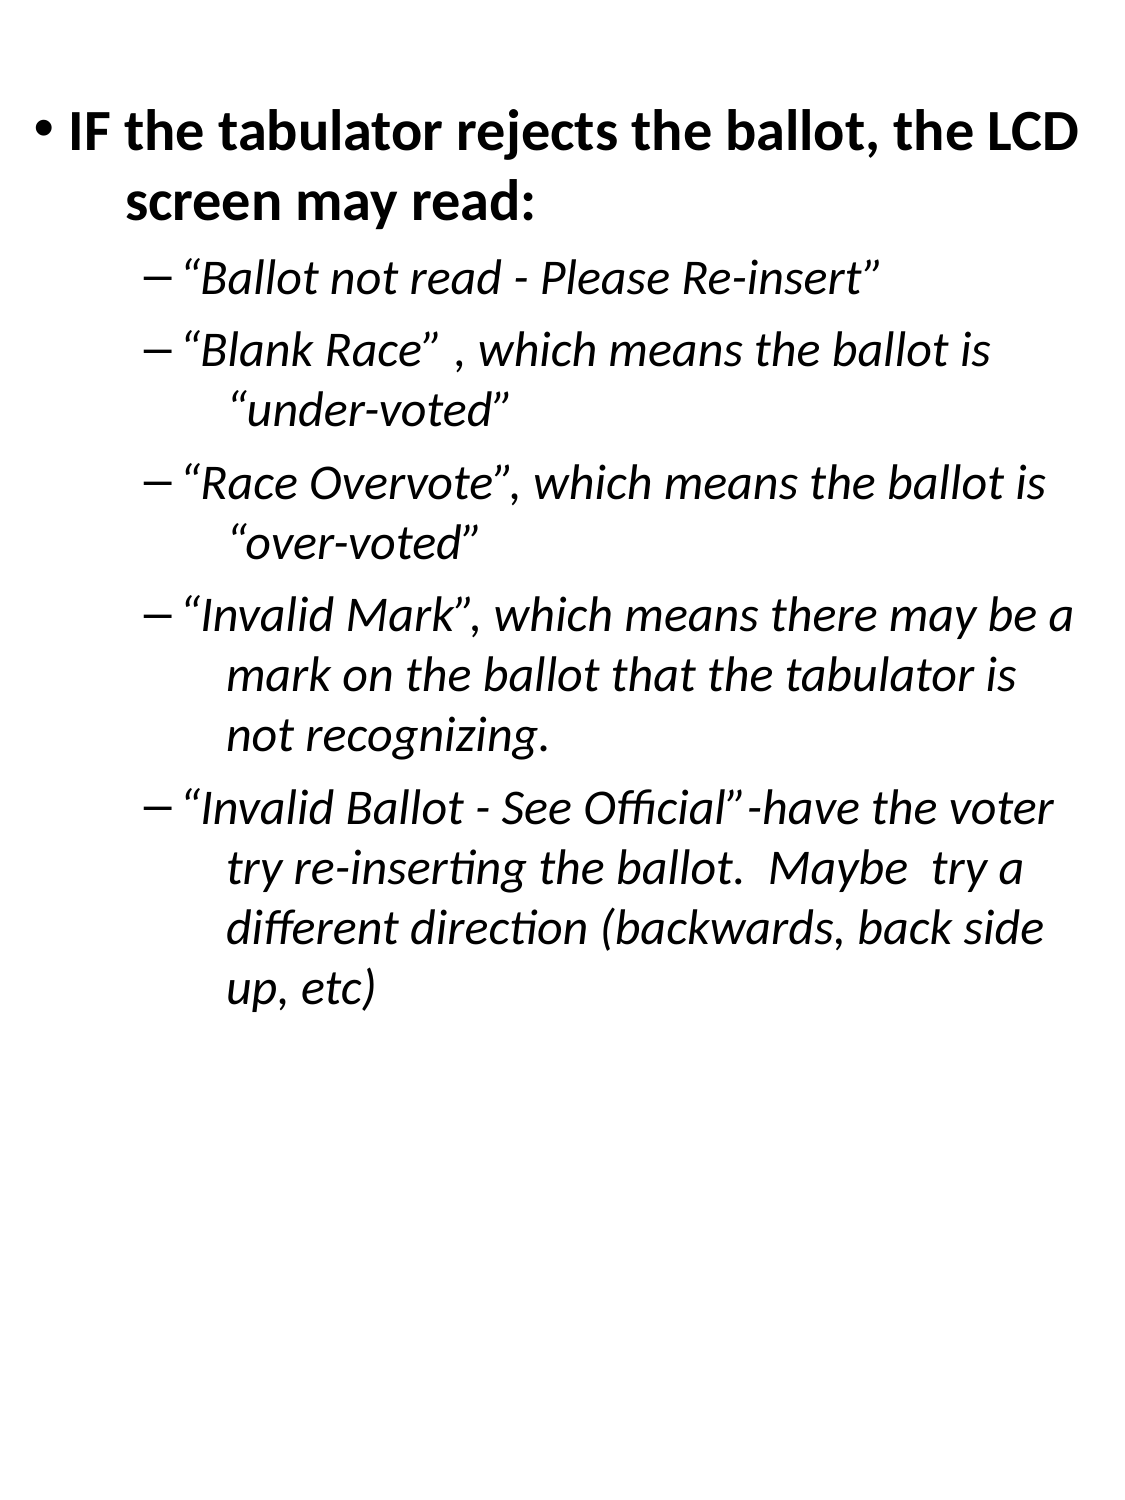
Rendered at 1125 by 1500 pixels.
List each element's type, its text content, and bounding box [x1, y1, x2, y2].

text_box IF the tabulator rejects the ballot, the LCD screen may read: “Ballot not read - Please Re-insert” “Blank Race” , which means the ballot is “under-voted” “Race Overvote”, which means the ballot is “over-voted” “Invalid Mark”, which means there may be a mark on the ballot that the tabulator is not recognizing. “Invalid Ballot - See Official”-have the voter try re-inserting the ballot. Maybe try a different direction (backwards, back side up, etc) [18, 0, 1107, 1334]
